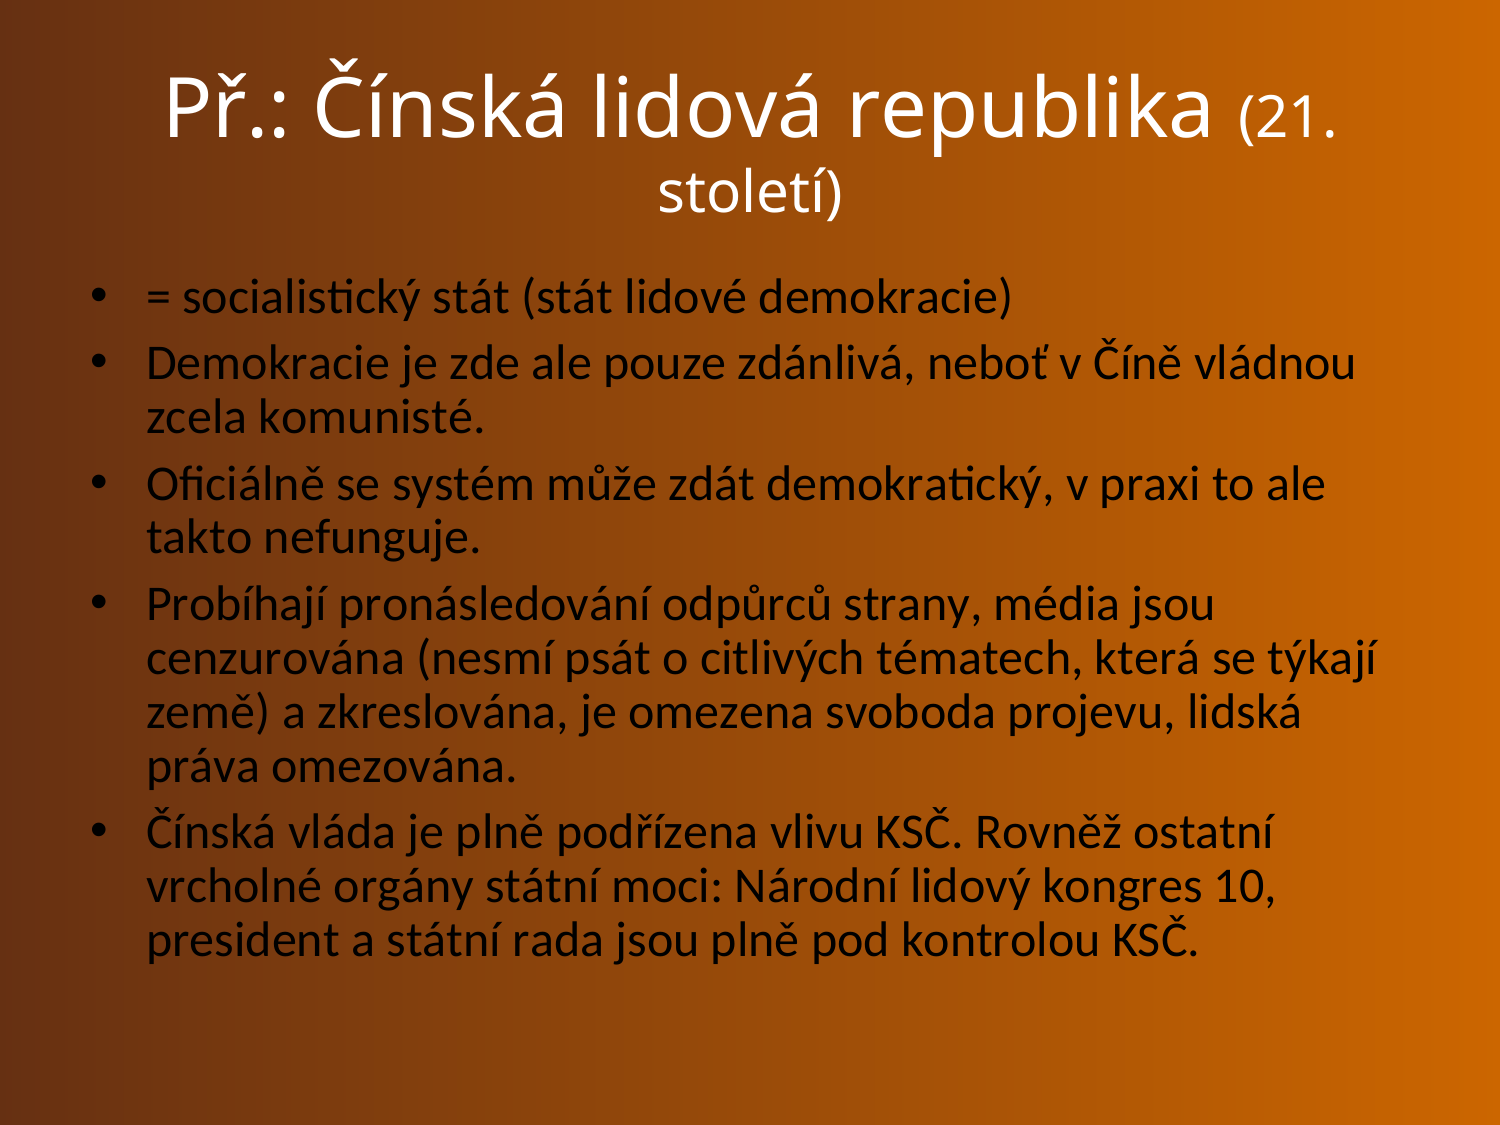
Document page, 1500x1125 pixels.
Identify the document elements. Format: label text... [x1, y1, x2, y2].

list = socialistický stát (stát lidové demokracie) Demokracie je zde ale pouze zdánlivá, neboť v Číně vládnou zcela komunisté. Oficiálně se systém může zdát demokratický, v praxi to ale takto nefunguje. Probíhají pronásledování odpůrců strany, média jsou cenzurována (nesmí psát o citlivých tématech, která se týkají země) a zkreslována, je omezena svoboda projevu, lidská práva omezována. Čínská vláda je plně podřízena vlivu KSČ. Rovněž ostatní vrcholné orgány státní moci: Národní lidový kongres 10, president a státní rada jsou plně pod kontrolou KSČ. [75, 262, 1426, 1122]
title Př.: Čínská lidová republika (21. století) [75, 45, 1426, 233]
